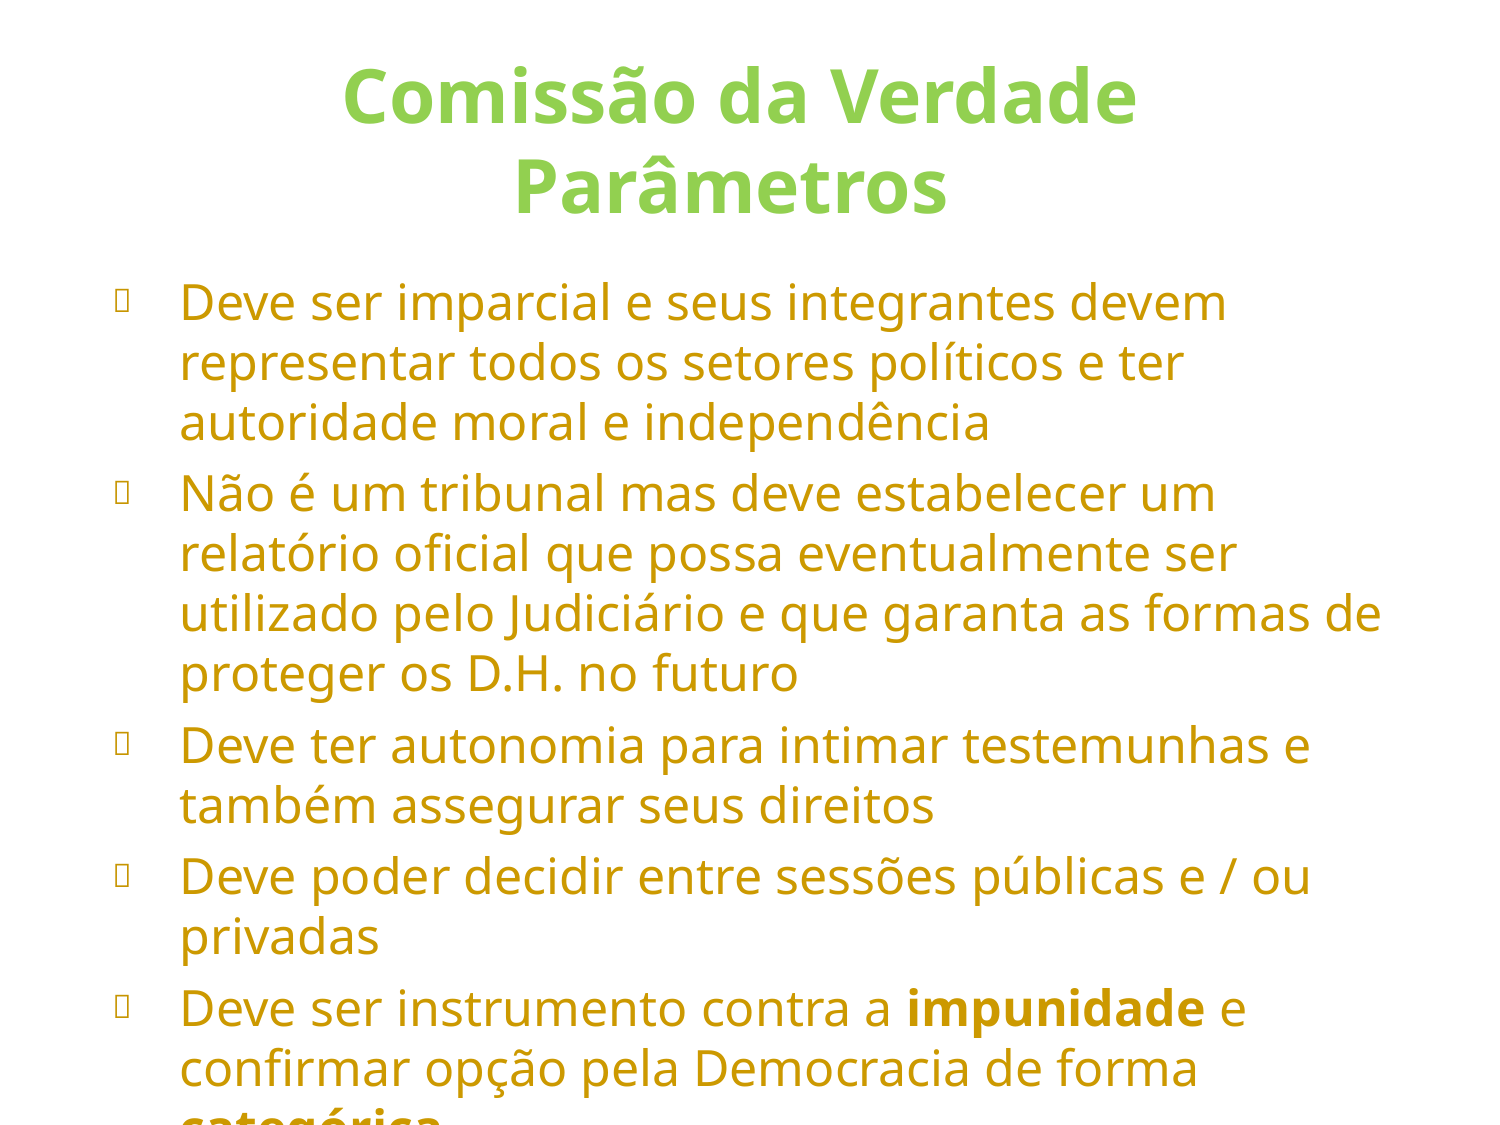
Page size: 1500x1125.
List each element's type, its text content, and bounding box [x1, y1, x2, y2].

list Deve ser imparcial e seus integrantes devem representar todos os setores políticos e ter autoridade moral e independência Não é um tribunal mas deve estabelecer um relatório oficial que possa eventualmente ser utilizado pelo Judiciário e que garanta as formas de proteger os D.H. no futuro Deve ter autonomia para intimar testemunhas e também assegurar seus direitos Deve poder decidir entre sessões públicas e / ou privadas Deve ser instrumento contra a impunidade e confirmar opção pela Democracia de forma categórica [75, 262, 1425, 1035]
title Comissão da Verdade Parâmetros [75, 45, 1425, 233]
